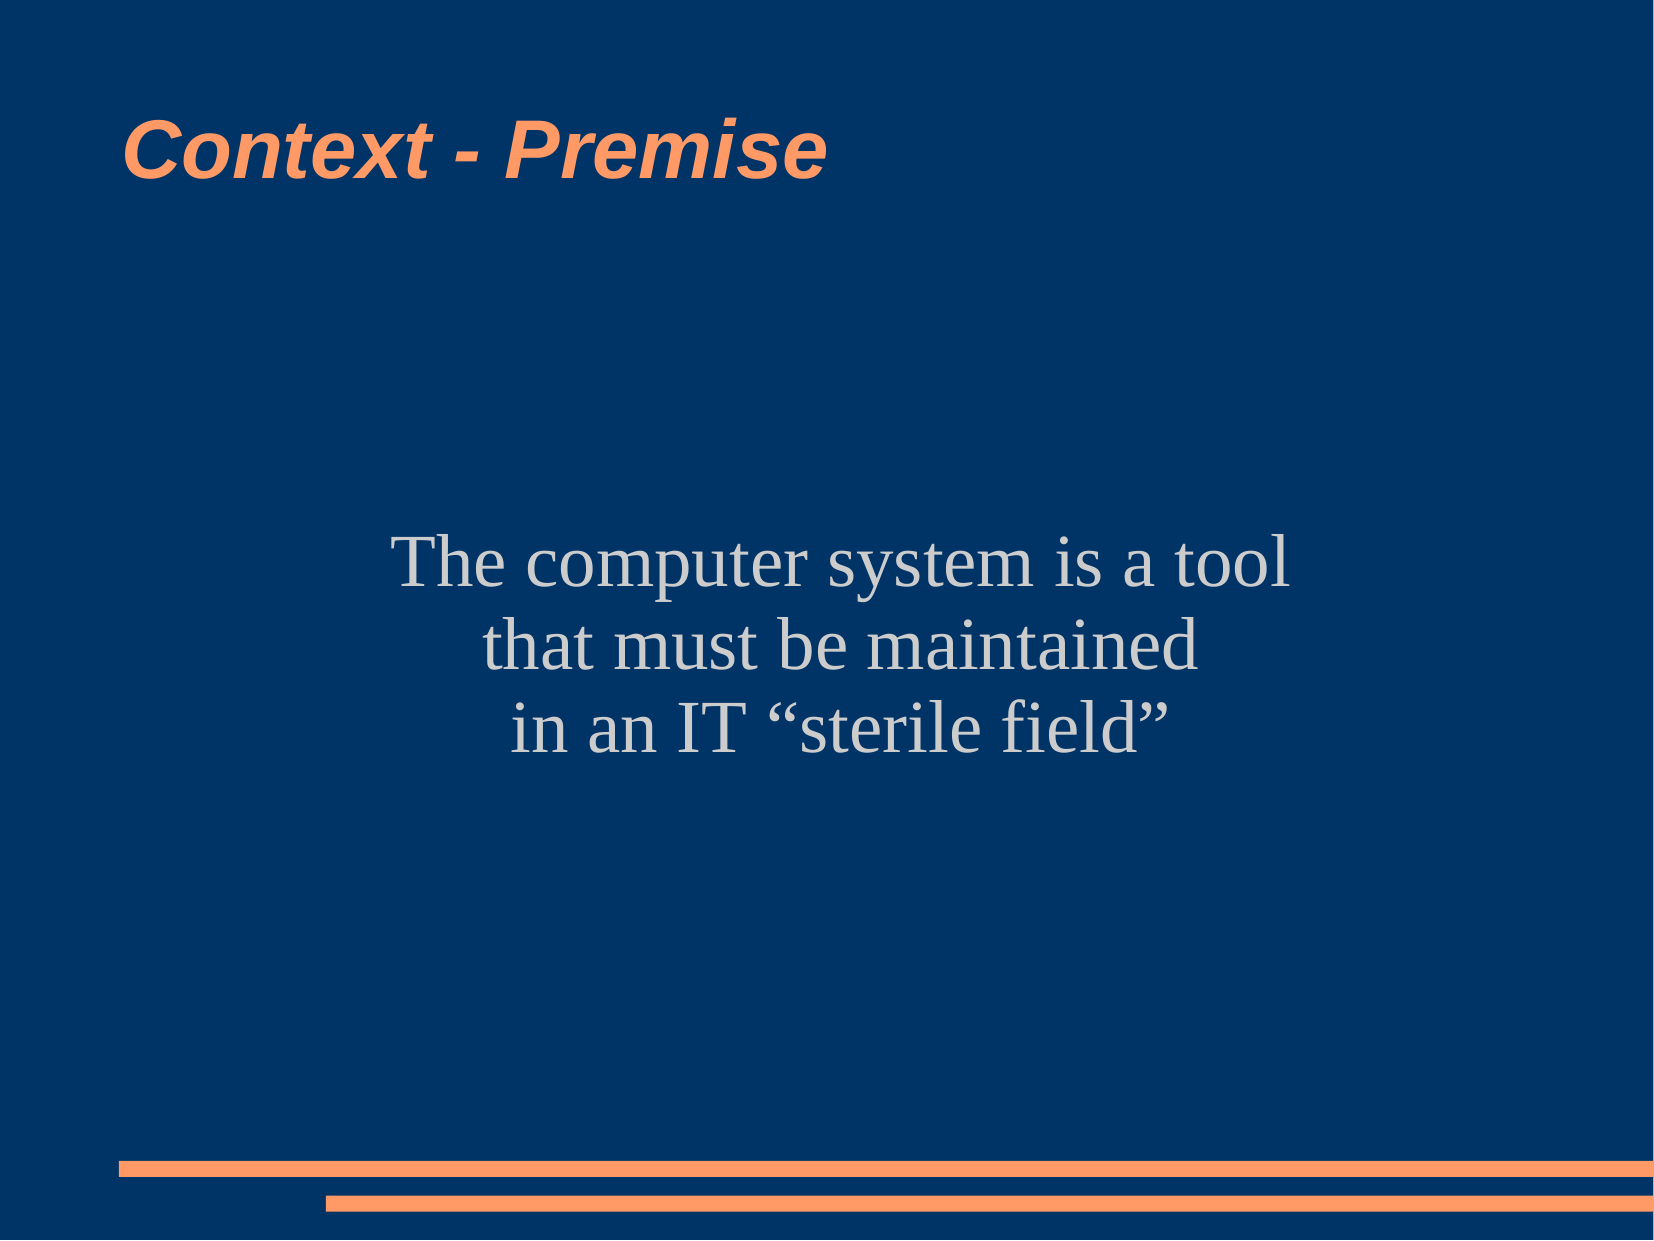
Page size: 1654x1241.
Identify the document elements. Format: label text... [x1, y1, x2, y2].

subtitle The computer system is a tool that must be maintained in an IT “sterile field” [121, 329, 1561, 1125]
title Context - Premise [121, 46, 1534, 254]
